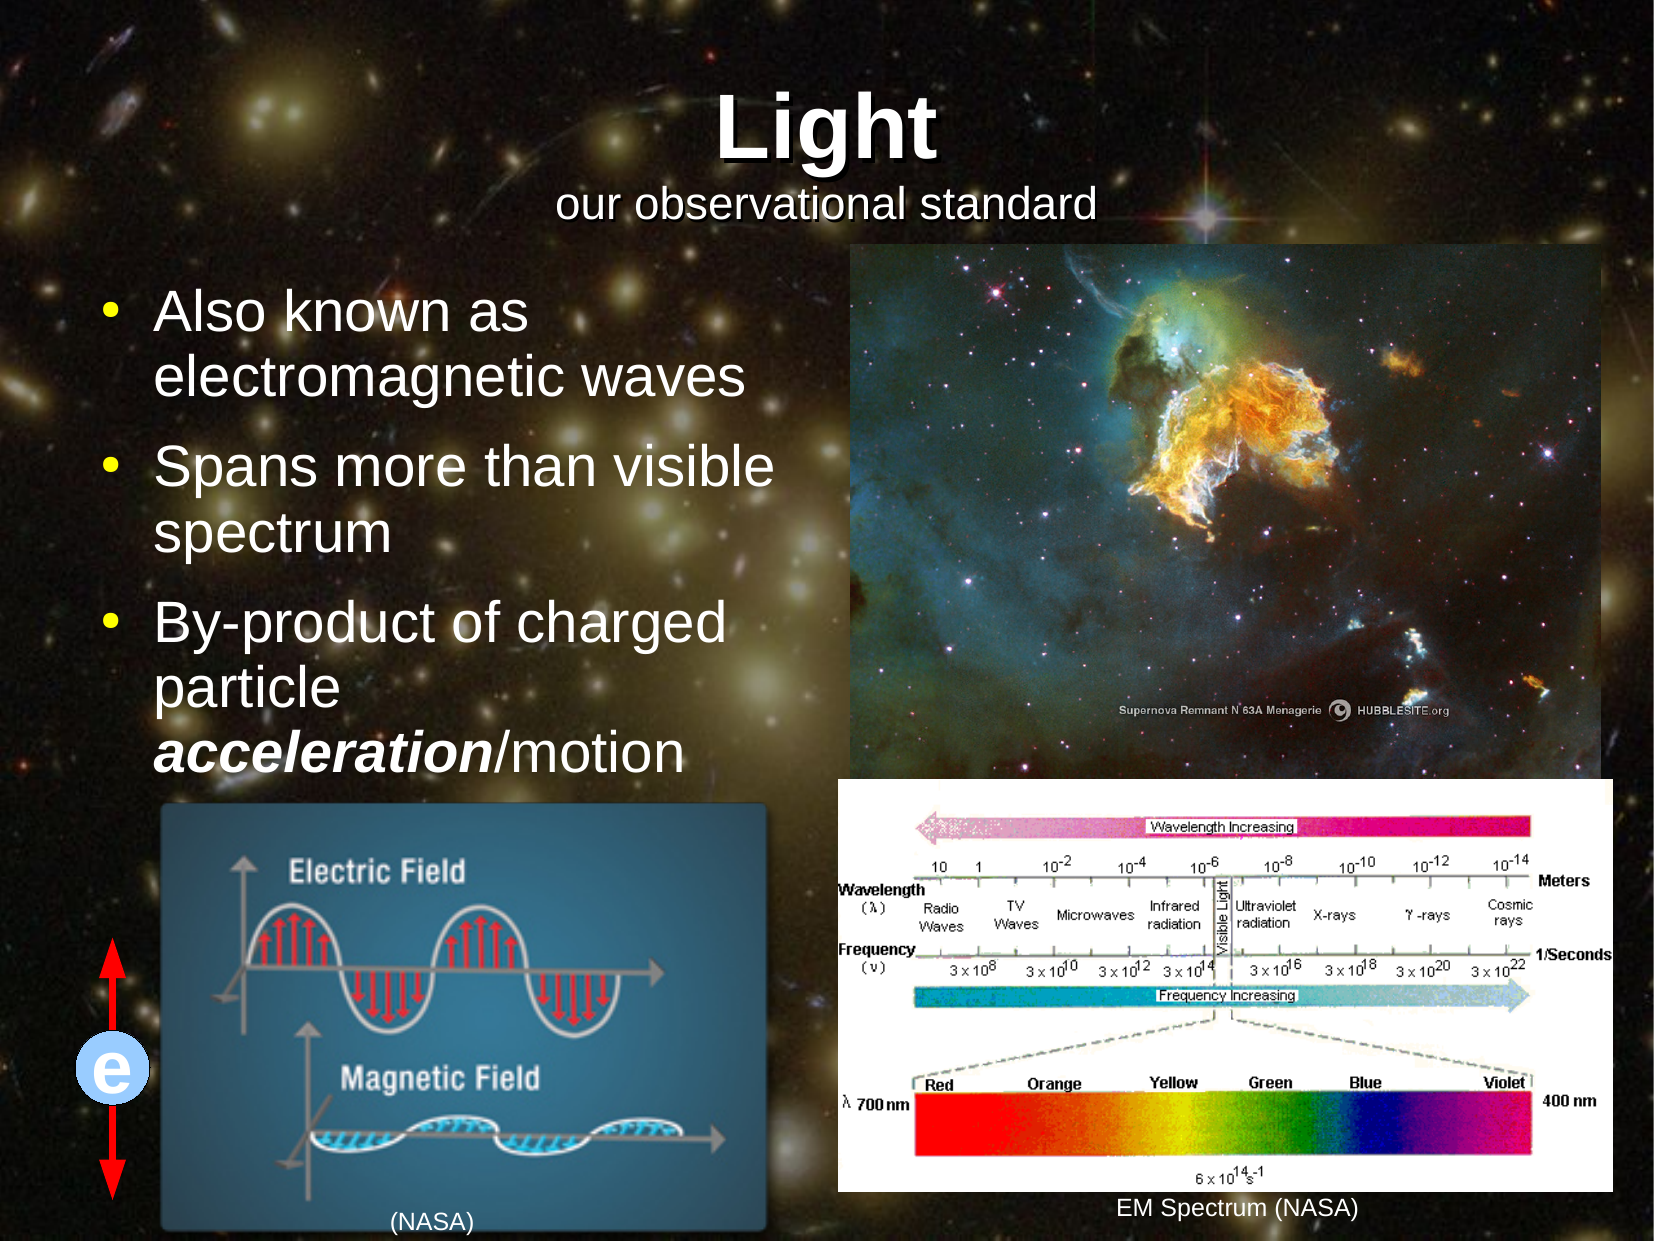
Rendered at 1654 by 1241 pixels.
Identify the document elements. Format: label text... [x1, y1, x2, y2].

text_box EM Spectrum (NASA) [1101, 1186, 1375, 1229]
picture [0, 0, 1654, 1241]
text_box (NASA) [375, 1200, 526, 1241]
text_box e [75, 1030, 151, 1106]
title Light our observational standard [82, 56, 1571, 250]
list Also known as electromagnetic waves Spans more than visible spectrum By-product of charged particle acceleration/motion [82, 278, 809, 1083]
